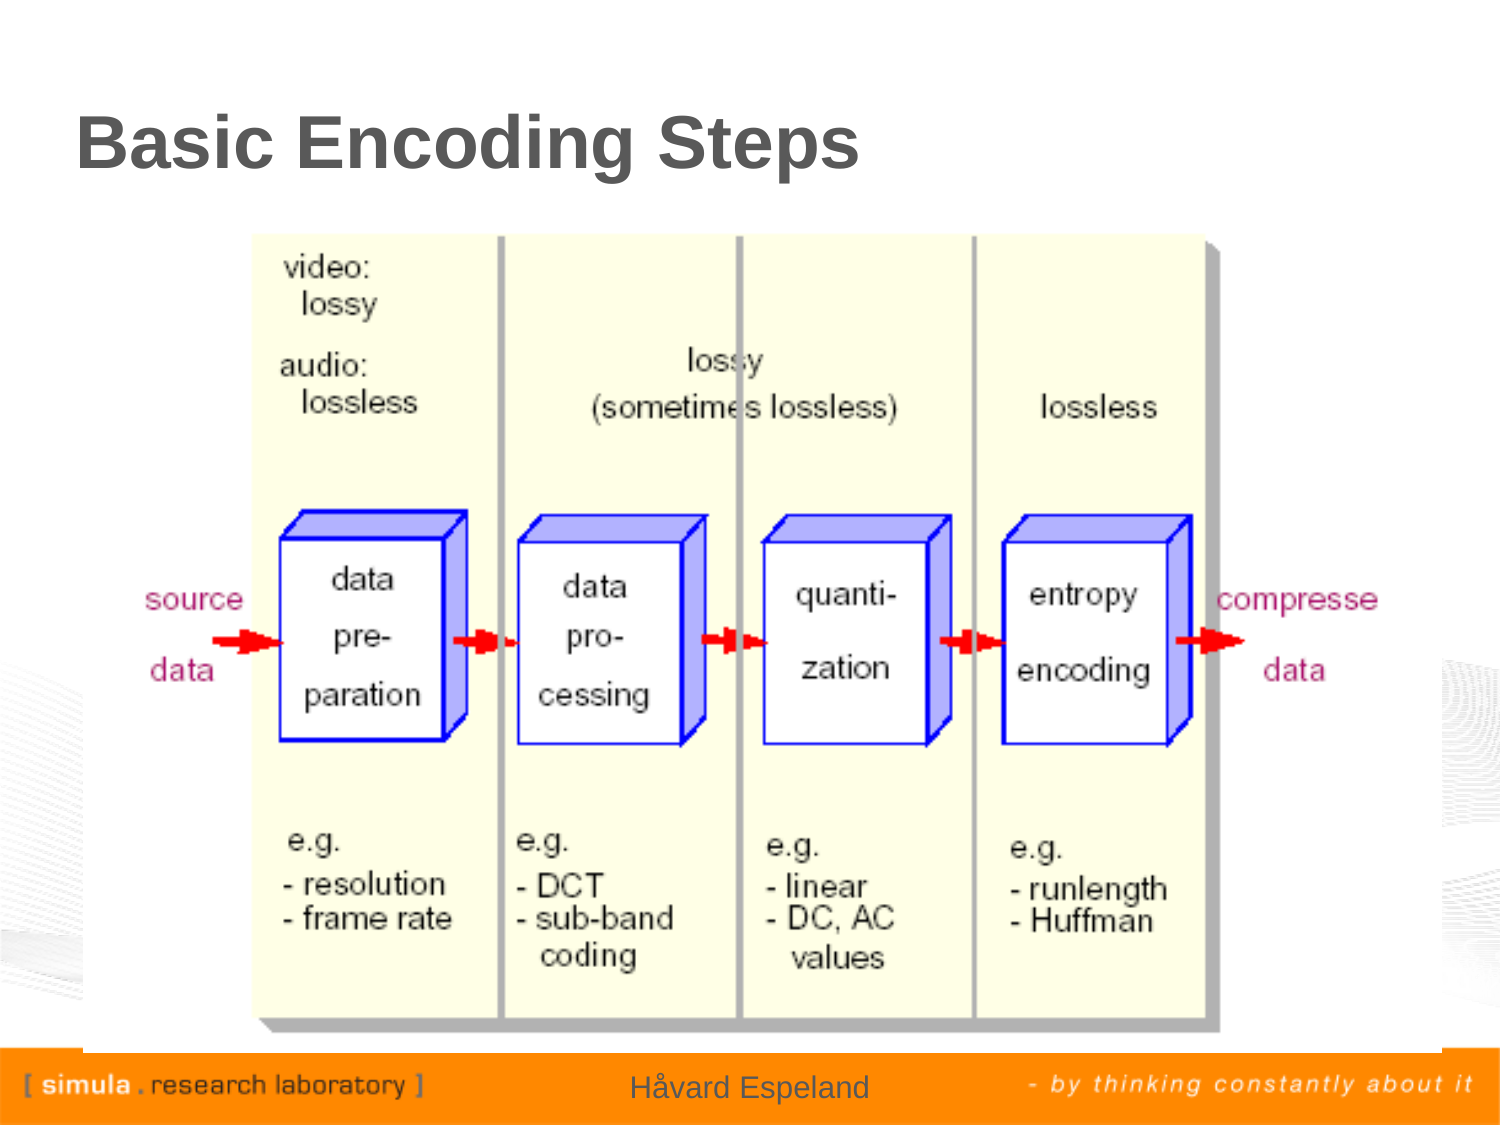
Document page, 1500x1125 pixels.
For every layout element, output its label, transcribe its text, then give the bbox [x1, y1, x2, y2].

picture [0, 205, 1500, 1125]
title Basic Encoding Steps [75, 44, 1425, 233]
